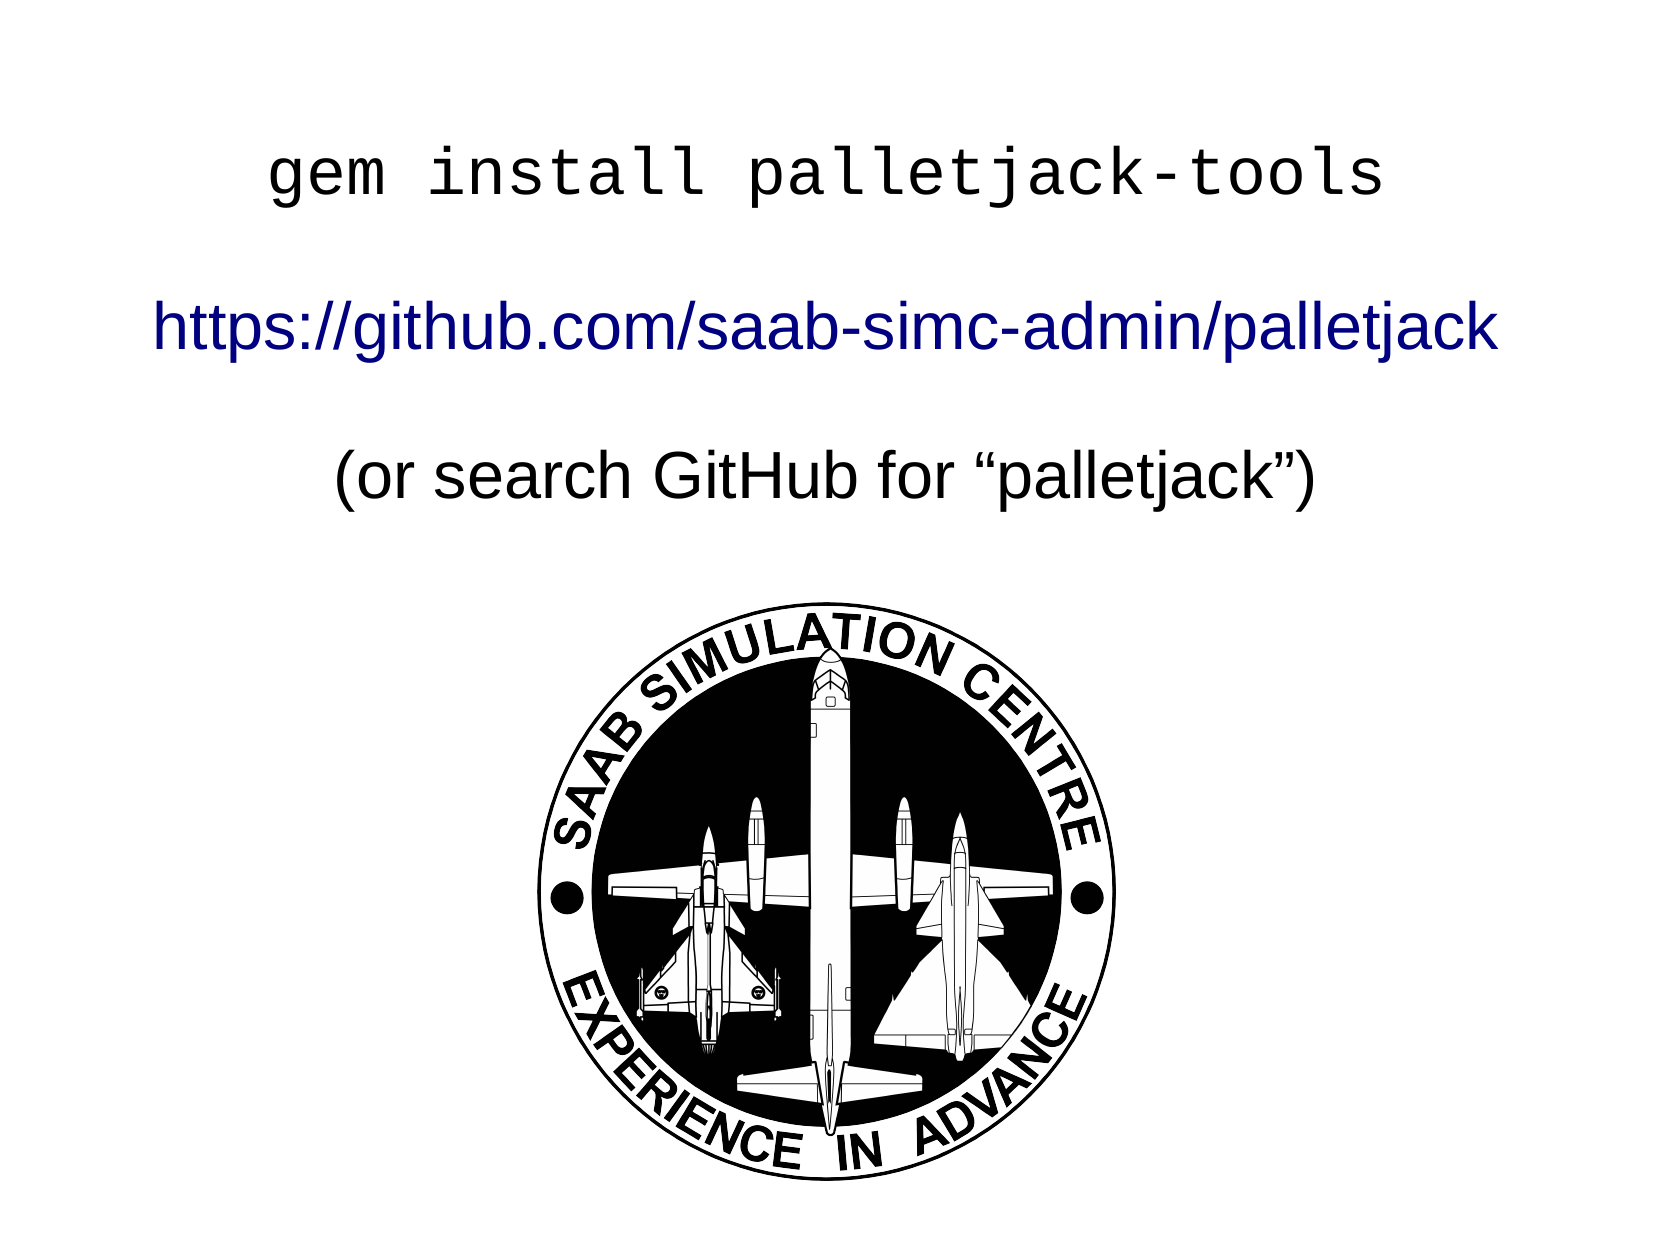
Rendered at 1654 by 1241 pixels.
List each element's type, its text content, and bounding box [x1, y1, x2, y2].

subtitle gem install palletjack-tools https://github.com/saab-simc-admin/palletjack (or search GitHub for “palletjack”) [82, 49, 1571, 603]
picture [537, 602, 1117, 1182]
